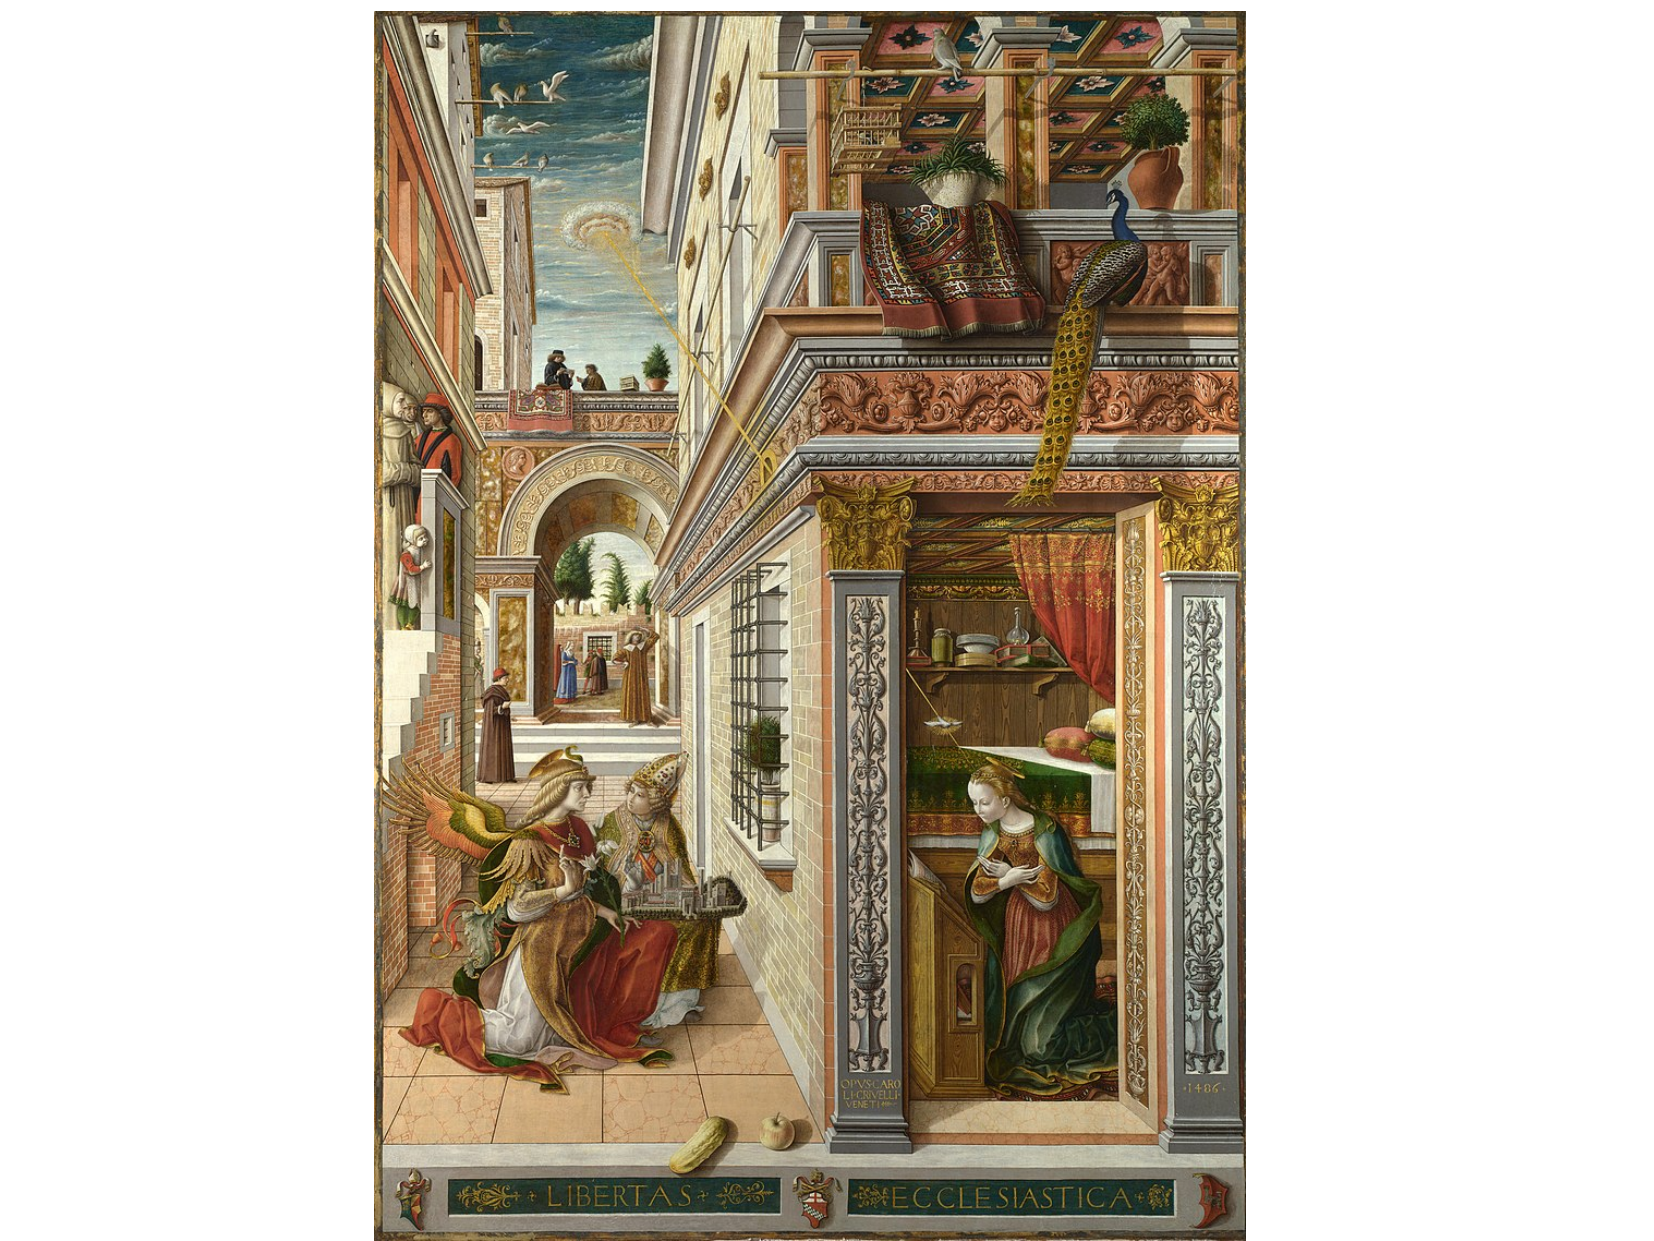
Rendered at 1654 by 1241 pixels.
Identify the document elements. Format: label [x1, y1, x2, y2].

picture [374, 11, 1246, 1241]
